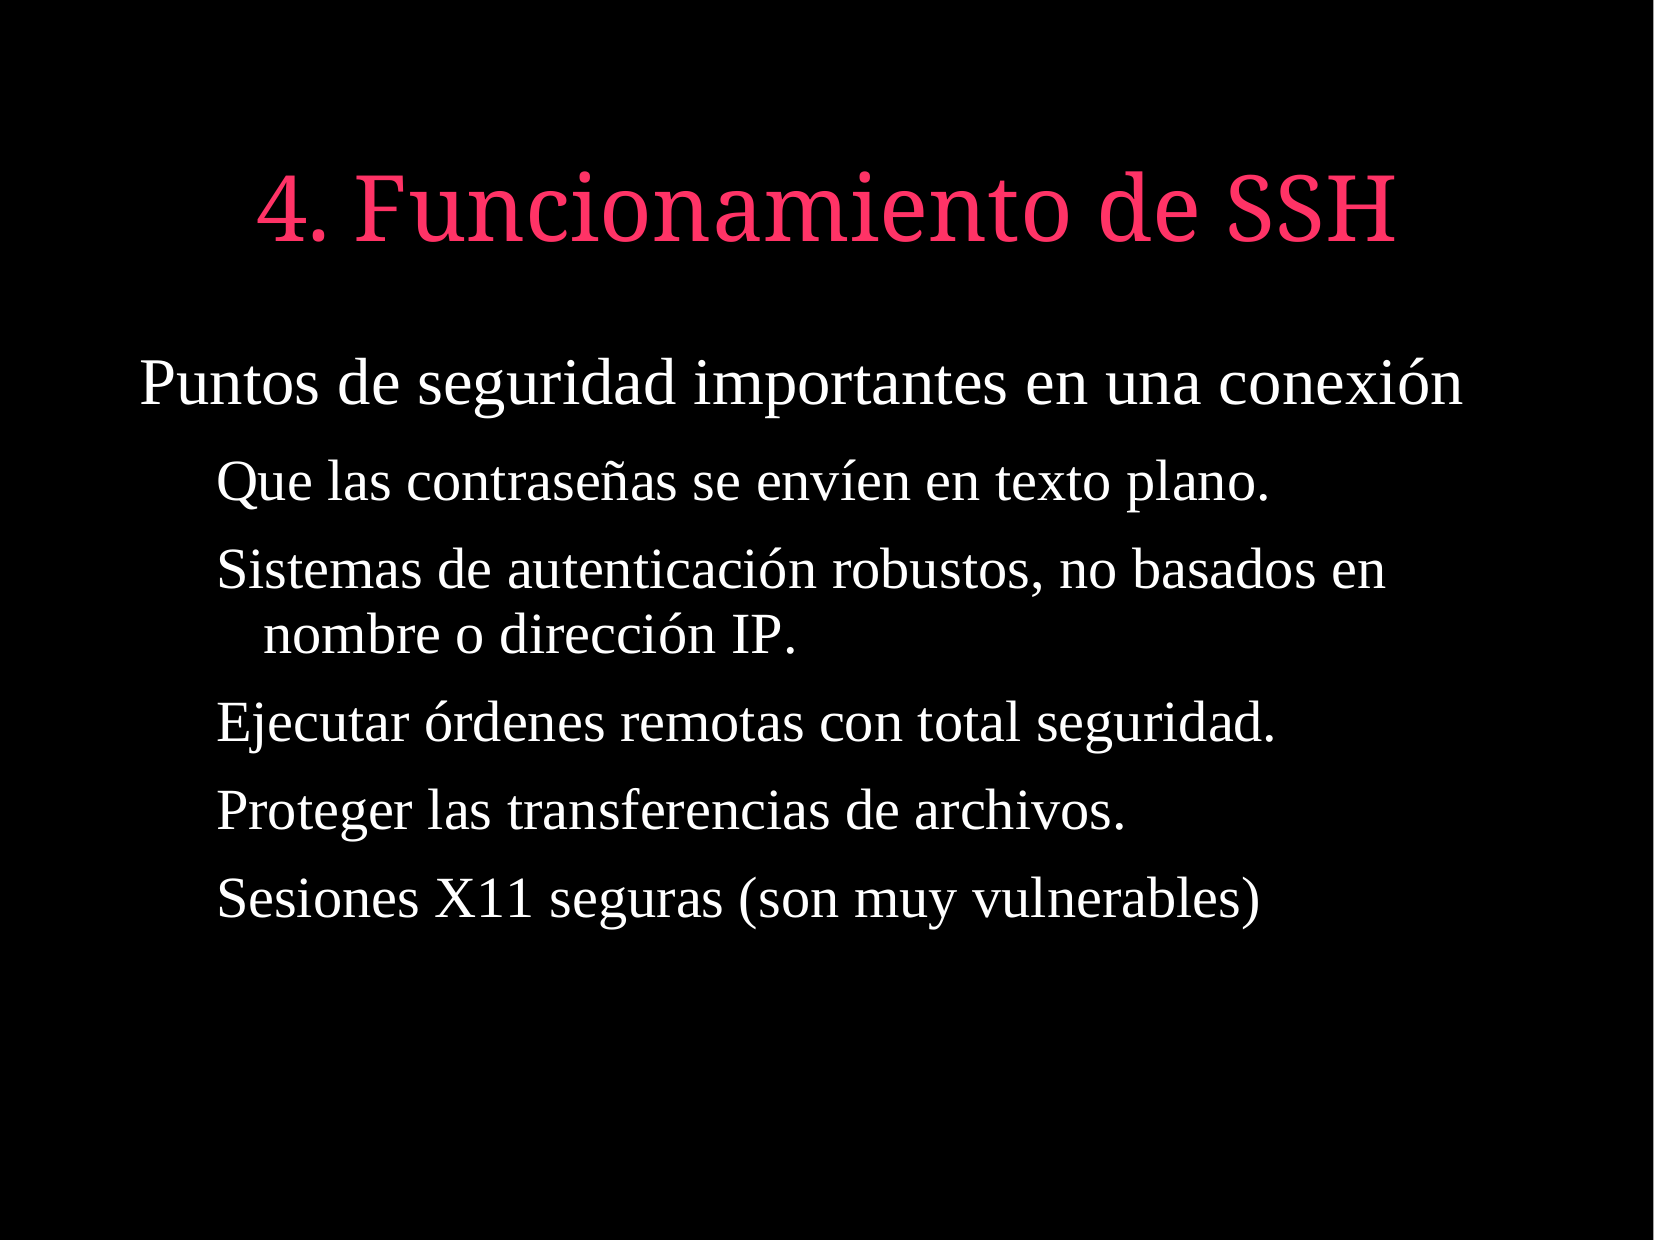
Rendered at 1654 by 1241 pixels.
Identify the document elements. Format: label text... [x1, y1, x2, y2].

list Puntos de seguridad importantes en una conexión Que las contraseñas se envíen en texto plano. Sistemas de autenticación robustos, no basados en nombre o dirección IP. Ejecutar órdenes remotas con total seguridad. Proteger las transferencias de archivos. Sesiones X11 seguras (son muy vulnerables) [121, 344, 1534, 1127]
title 4. Funcionamiento de SSH [121, 102, 1534, 311]
